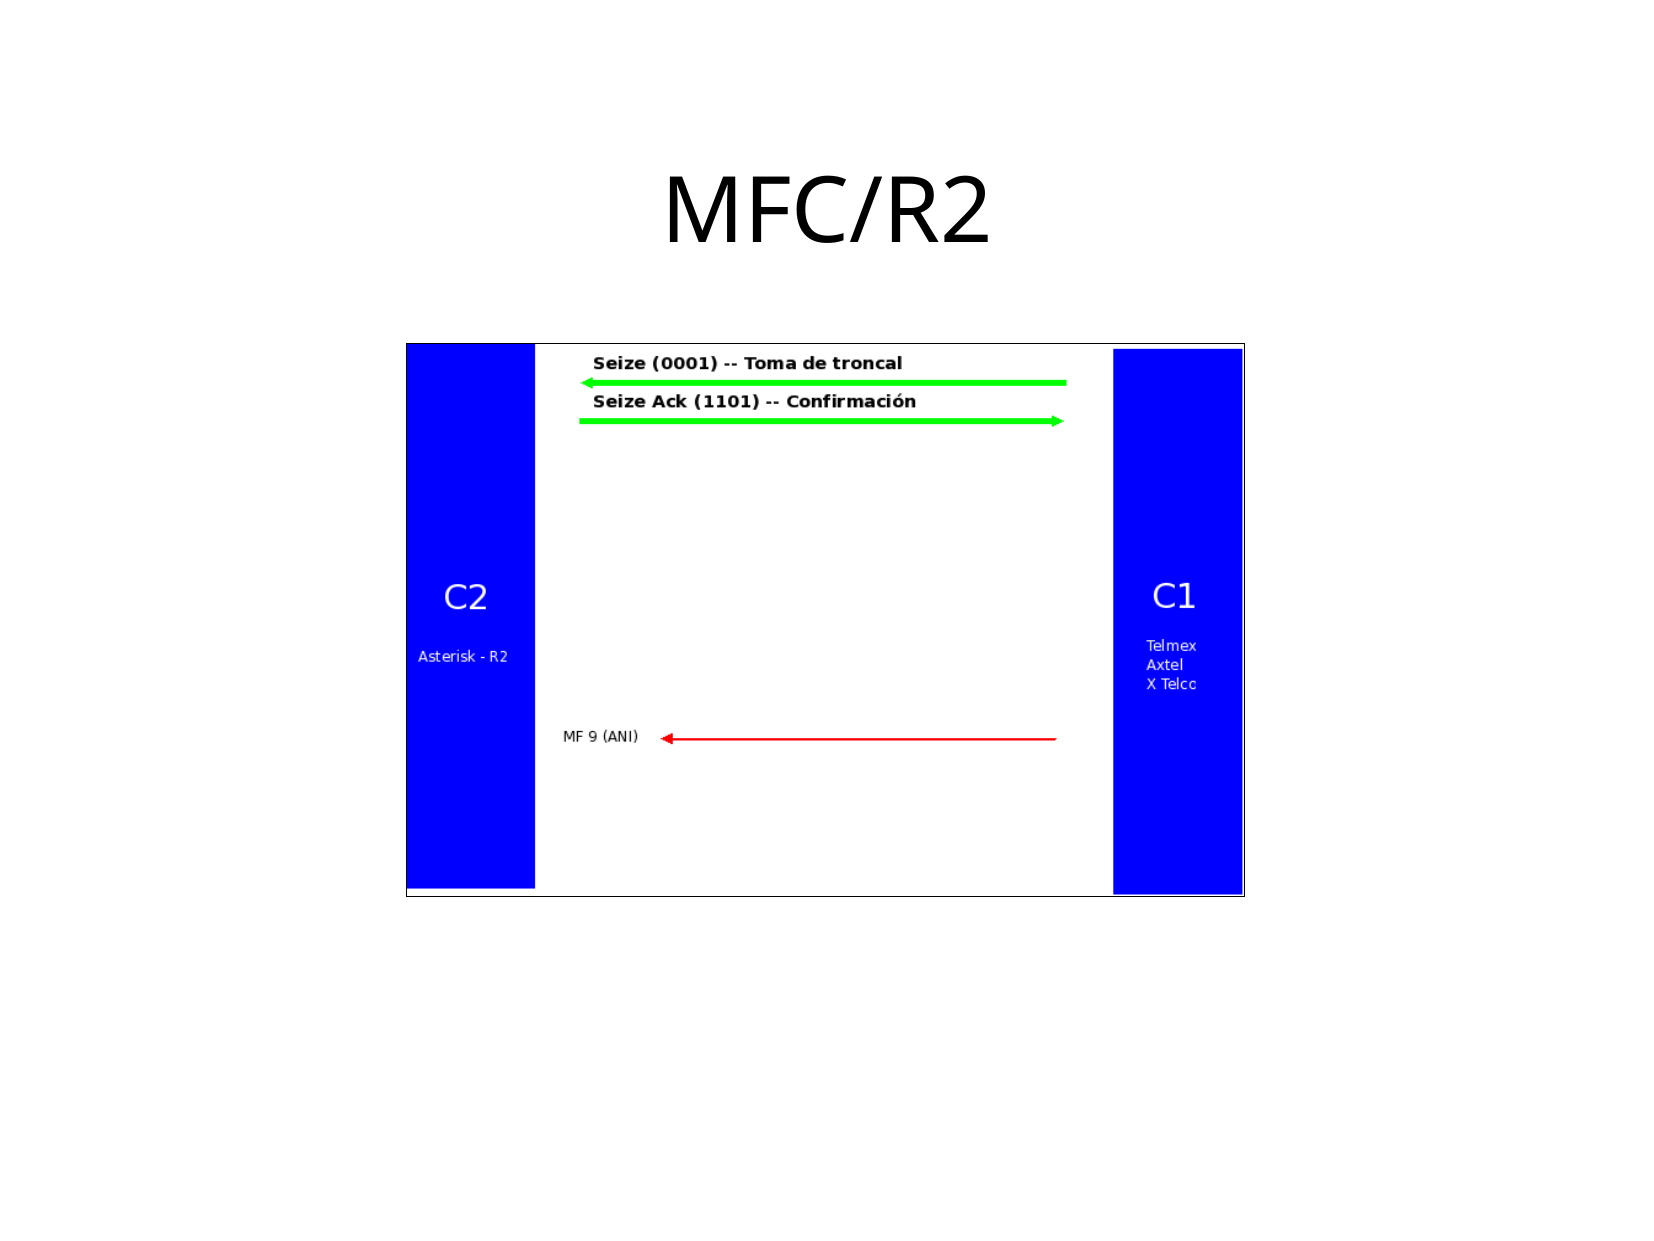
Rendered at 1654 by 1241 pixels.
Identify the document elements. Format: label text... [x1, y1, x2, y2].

picture [406, 343, 1245, 897]
title MFC/R2 [121, 102, 1534, 311]
